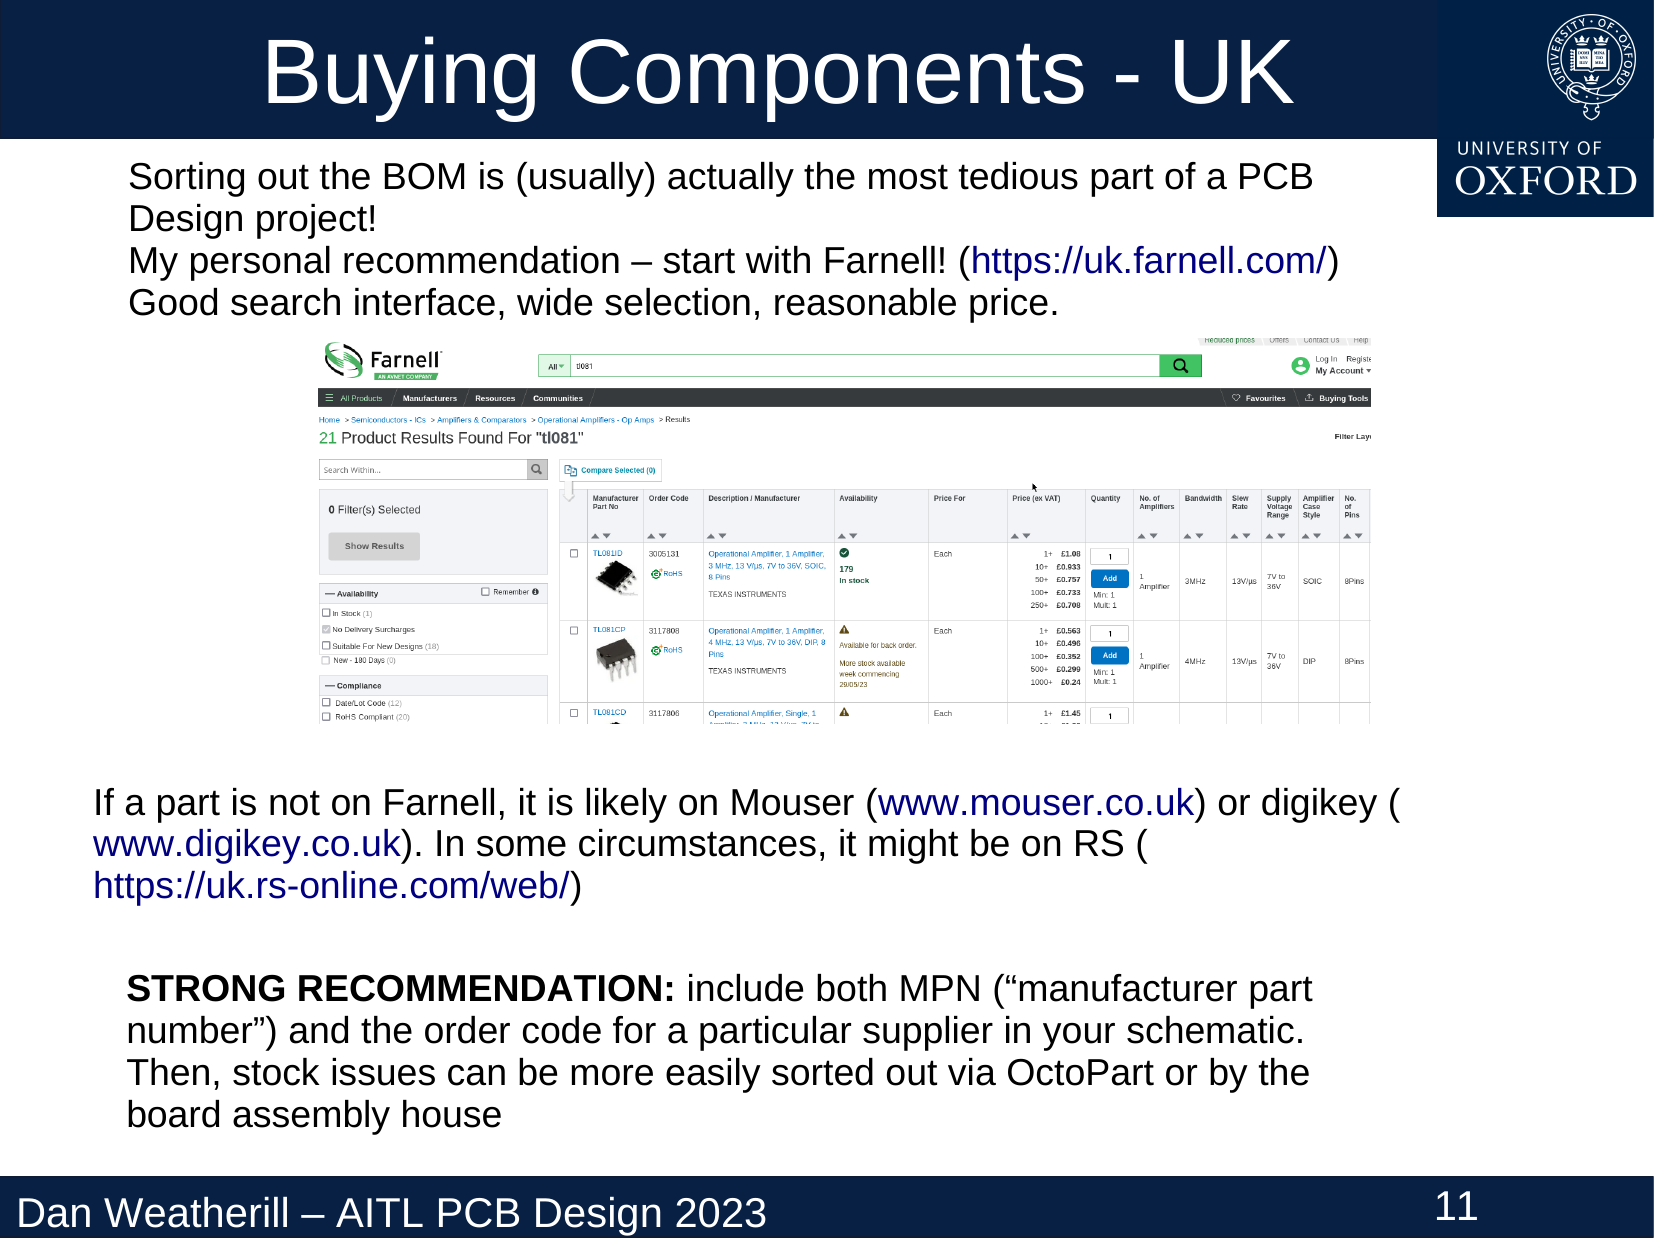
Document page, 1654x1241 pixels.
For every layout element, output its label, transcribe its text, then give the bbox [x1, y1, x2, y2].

text_box STRONG RECOMMENDATION: include both MPN (“manufacturer part number”) and the order code for a particular supplier in your schematic. Then, stock issues can be more easily sorted out via OctoPart or by the board assembly house [111, 961, 1422, 1144]
title Buying Components - UK [35, 0, 1524, 177]
picture [318, 338, 1371, 724]
picture [1437, 0, 1654, 217]
text_box If a part is not on Farnell, it is likely on Mouser (www.mouser.co.uk) or digikey (www.digikey.co.uk). In some circumstances, it might be on RS (https://uk.rs-online.com/web/) [78, 774, 1617, 915]
text_box Sorting out the BOM is (usually) actually the most tedious part of a PCB Design project! My personal recommendation – start with Farnell! (https://uk.farnell.com/) Good search interface, wide selection, reasonable price. [113, 149, 1355, 332]
